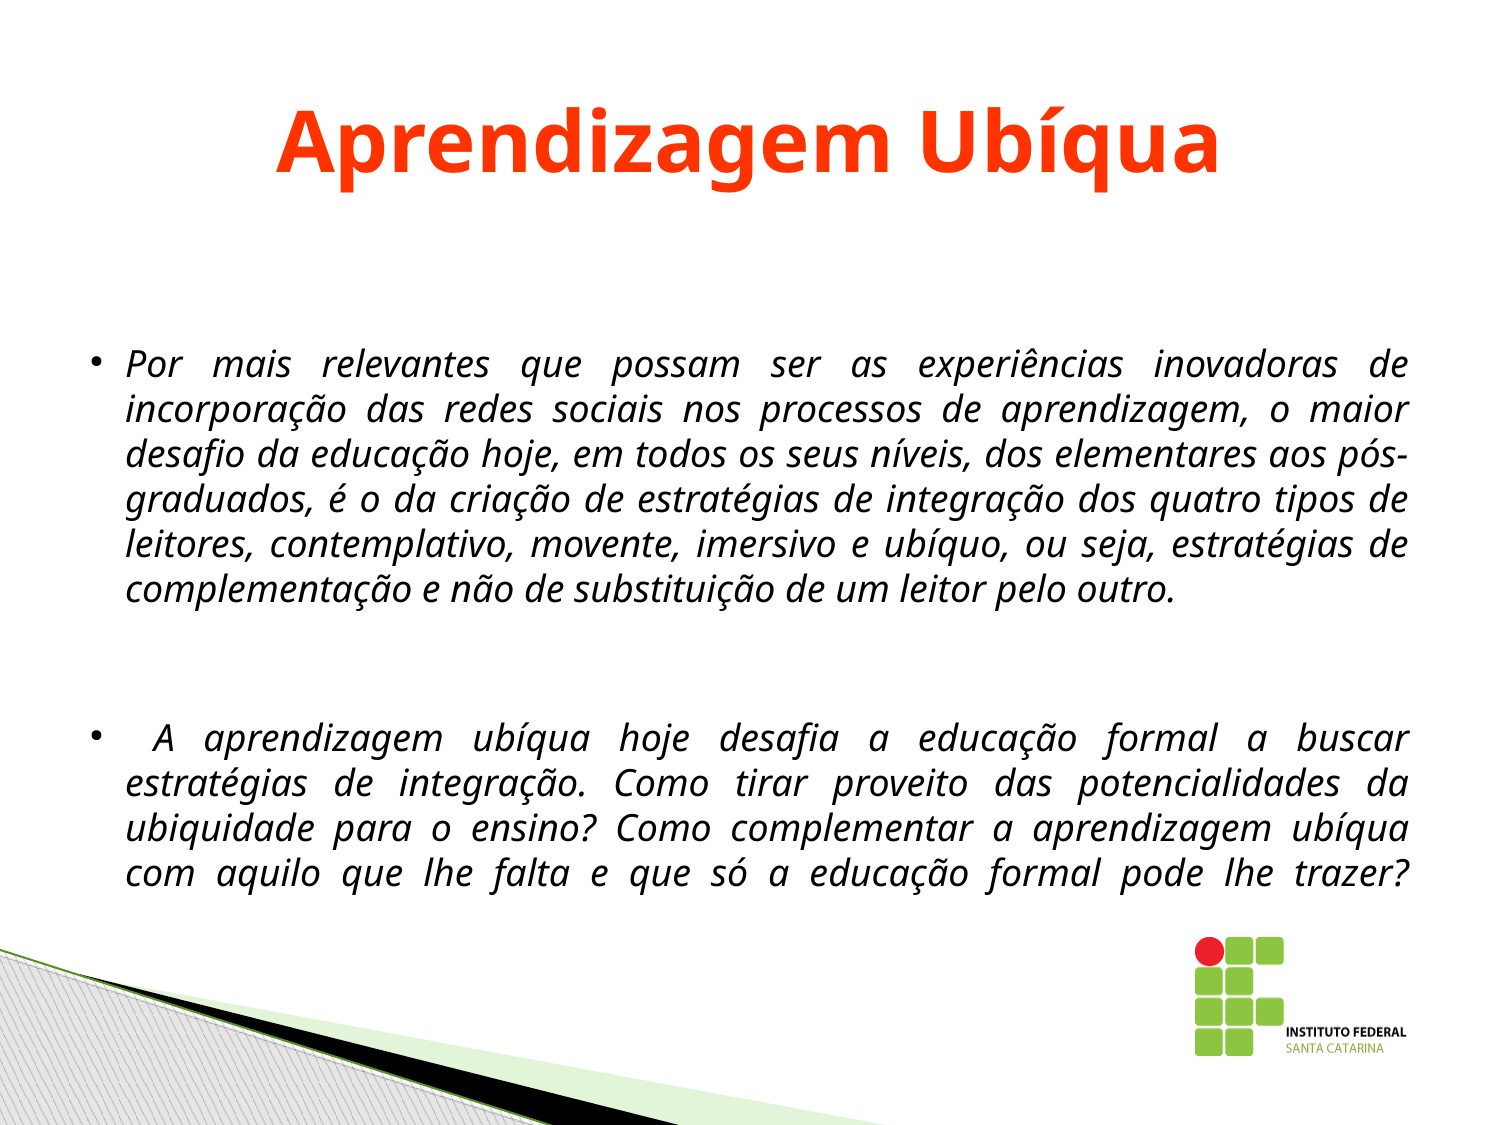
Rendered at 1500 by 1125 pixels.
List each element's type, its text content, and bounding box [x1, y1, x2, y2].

list Por mais relevantes que possam ser as experiências inovadoras de incorporação das redes sociais nos processos de aprendizagem, o maior desafio da educação hoje, em todos os seus níveis, dos elementares aos pós-graduados, é o da criação de estratégias de integração dos quatro tipos de leitores, contemplativo, movente, imersivo e ubíquo, ou seja, estratégias de complementação e não de substituição de um leitor pelo outro. A aprendizagem ubíqua hoje desafia a educação formal a buscar estratégias de integração. Como tirar proveito das potencialidades da ubiquidade para o ensino? Como complementar a aprendizagem ubíqua com aquilo que lhe falta e que só a educação formal pode lhe trazer? [75, 243, 1425, 986]
picture [1195, 937, 1407, 1056]
title Aprendizagem Ubíqua [75, 45, 1425, 233]
